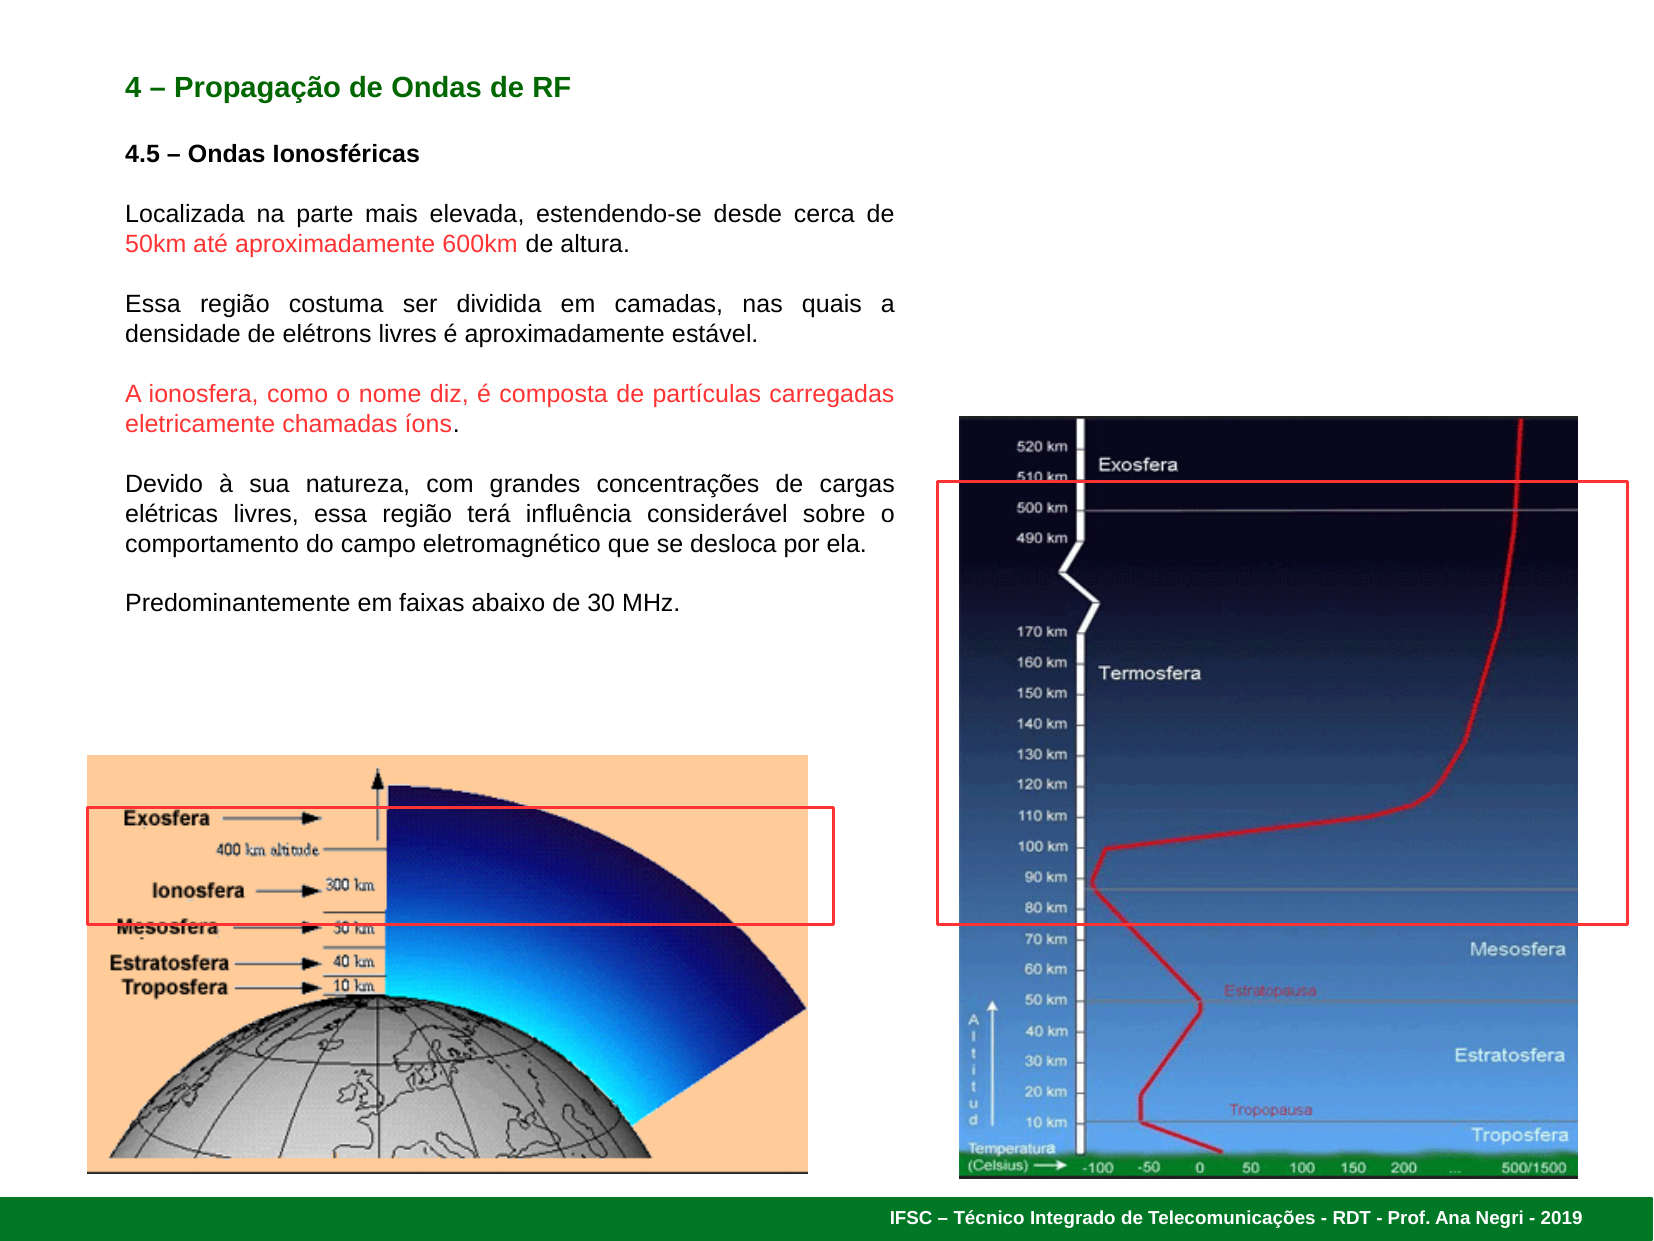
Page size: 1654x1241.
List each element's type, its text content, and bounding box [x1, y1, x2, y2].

picture [959, 416, 1578, 480]
picture [87, 755, 808, 806]
picture [959, 483, 1578, 923]
text_box IFSC – Técnico Integrado de Telecomunicações - RDT - Prof. Ana Negri - 2019 [875, 1197, 1653, 1236]
text_box 4 – Propagação de Ondas de RF 4.5 – Ondas Ionosféricas Localizada na parte mais elevada, estendendo-se desde cerca de 50km até aproximadamente 600km de altura. Essa região costuma ser dividida em camadas, nas quais a densidade de elétrons livres é aproximadamente estável. A ionosfera, como o nome diz, é composta de partículas carregadas eletricamente chamadas íons. Devido à sua natureza, com grandes concentrações de cargas elétricas livres, essa região terá influência considerável sobre o comportamento do campo eletromagnético que se desloca por ela. Predominantemente em faixas abaixo de 30 MHz. [110, 60, 912, 690]
picture [959, 926, 1578, 1179]
text_box [0, 1197, 1653, 1241]
picture [87, 926, 808, 1174]
picture [89, 809, 808, 923]
